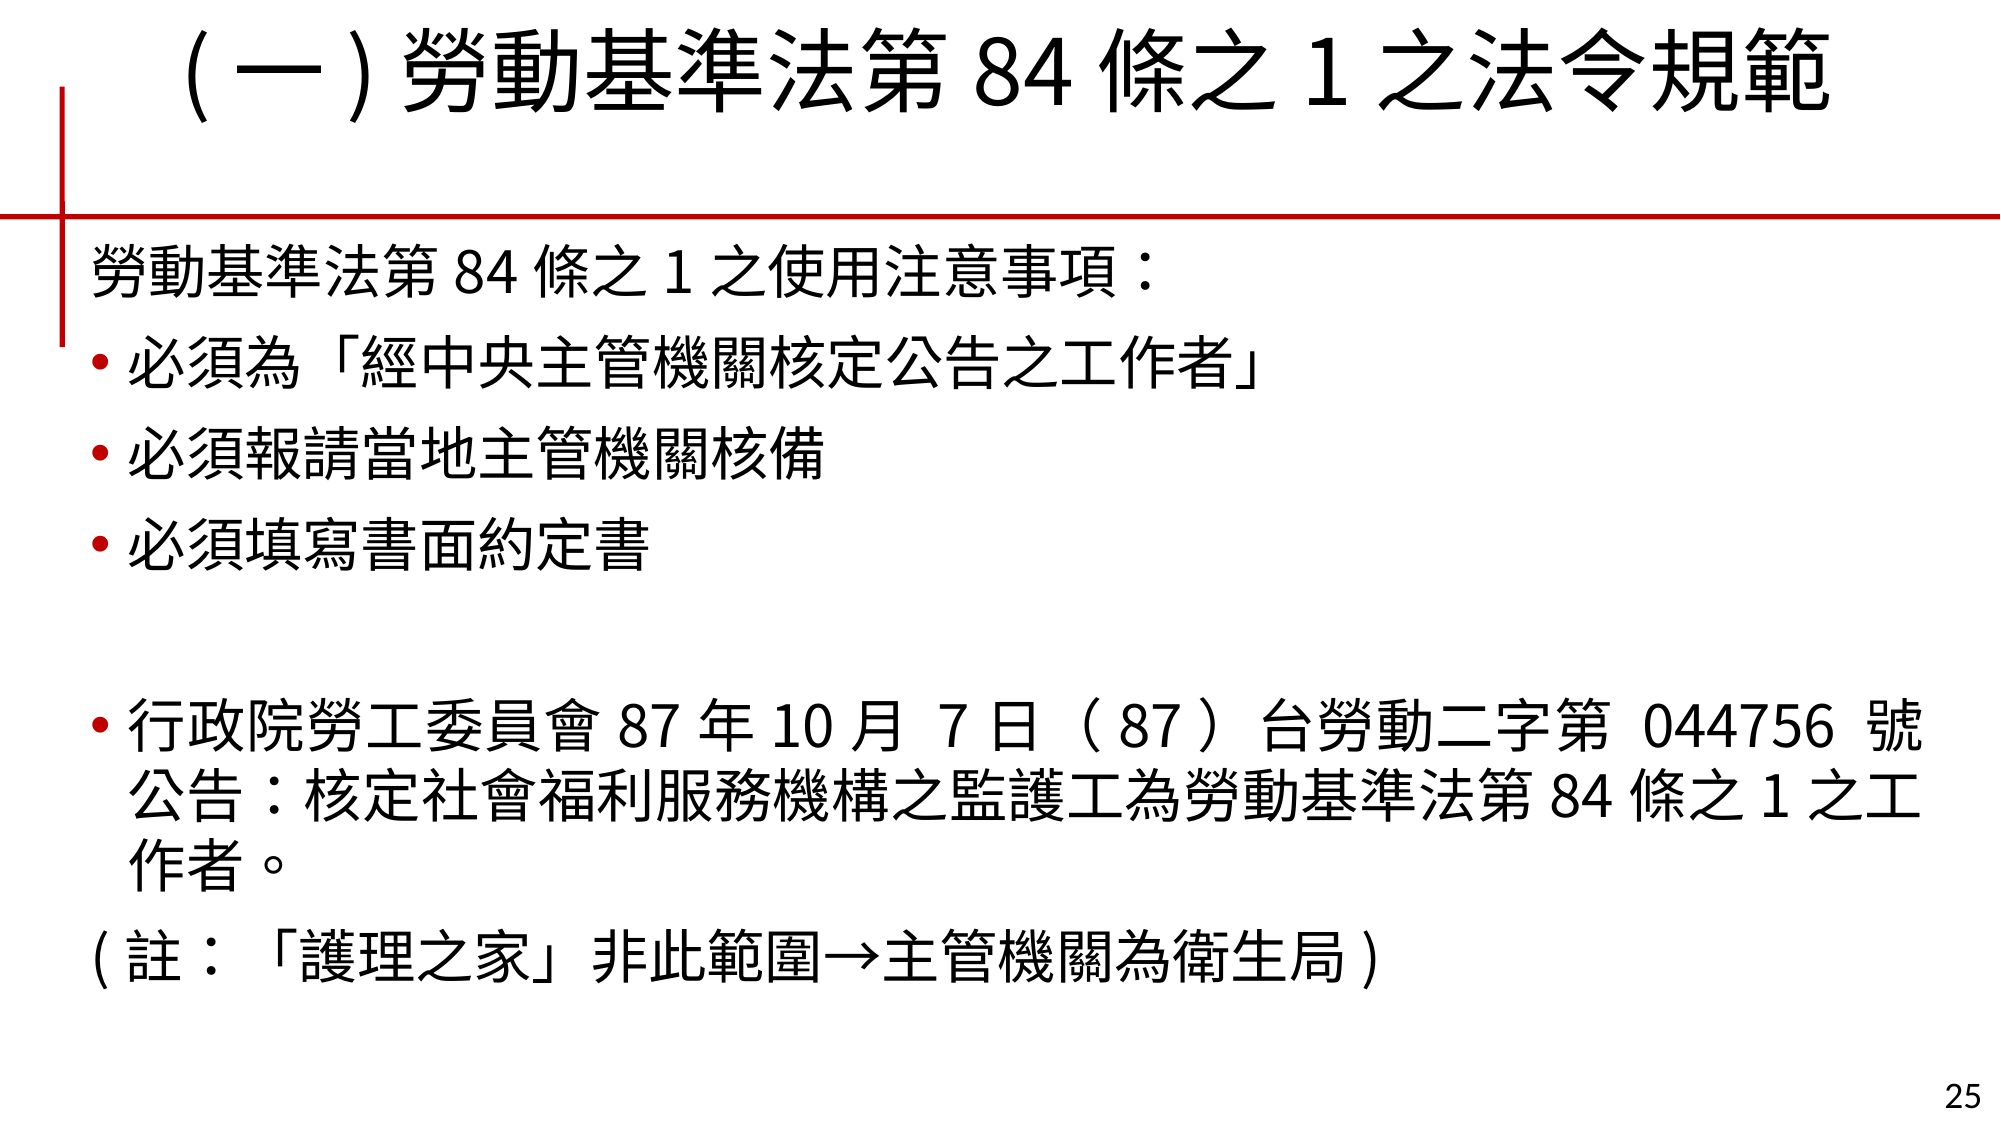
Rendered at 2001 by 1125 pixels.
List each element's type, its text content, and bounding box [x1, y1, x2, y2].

list 勞動基準法第84條之1之使用注意事項： 必須為「經中央主管機關核定公告之工作者」 必須報請當地主管機關核備 必須填寫書面約定書 行政院勞工委員會87年10月 7日（87）台勞動二字第 044756 號公告：核定社會福利服務機構之監護工為勞動基準法第84條之1之工作者。 (註：「護理之家」非此範圍→主管機關為衛生局) [75, 228, 1938, 1038]
slide_number <編號> [1701, 1063, 1998, 1118]
title (一)勞動基準法第84條之1之法令規範 [75, 6, 1938, 211]
